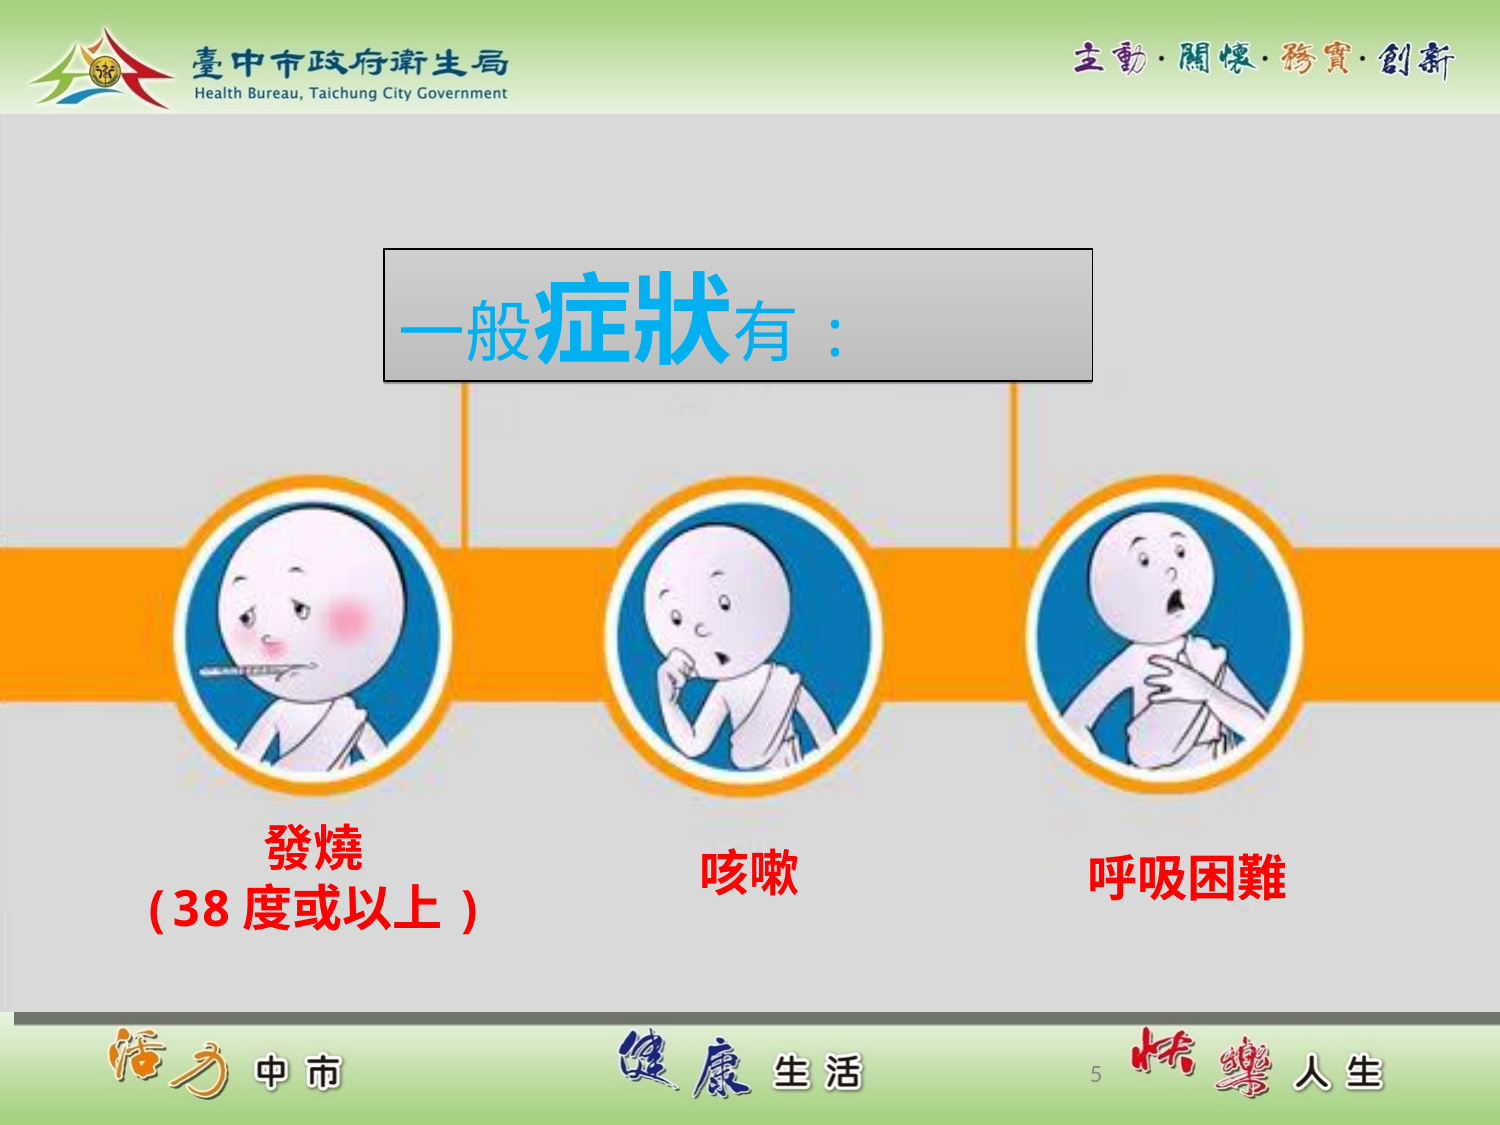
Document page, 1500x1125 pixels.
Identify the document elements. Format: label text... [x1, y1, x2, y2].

text_box 一般症狀有: [383, 248, 1093, 382]
text_box 咳嗽 [572, 793, 928, 950]
text_box [1074, 1042, 1426, 1103]
picture [0, 114, 1500, 1012]
text_box 發燒 (38度或以上) [112, 786, 514, 967]
text_box 呼吸困難 [1009, 786, 1365, 967]
